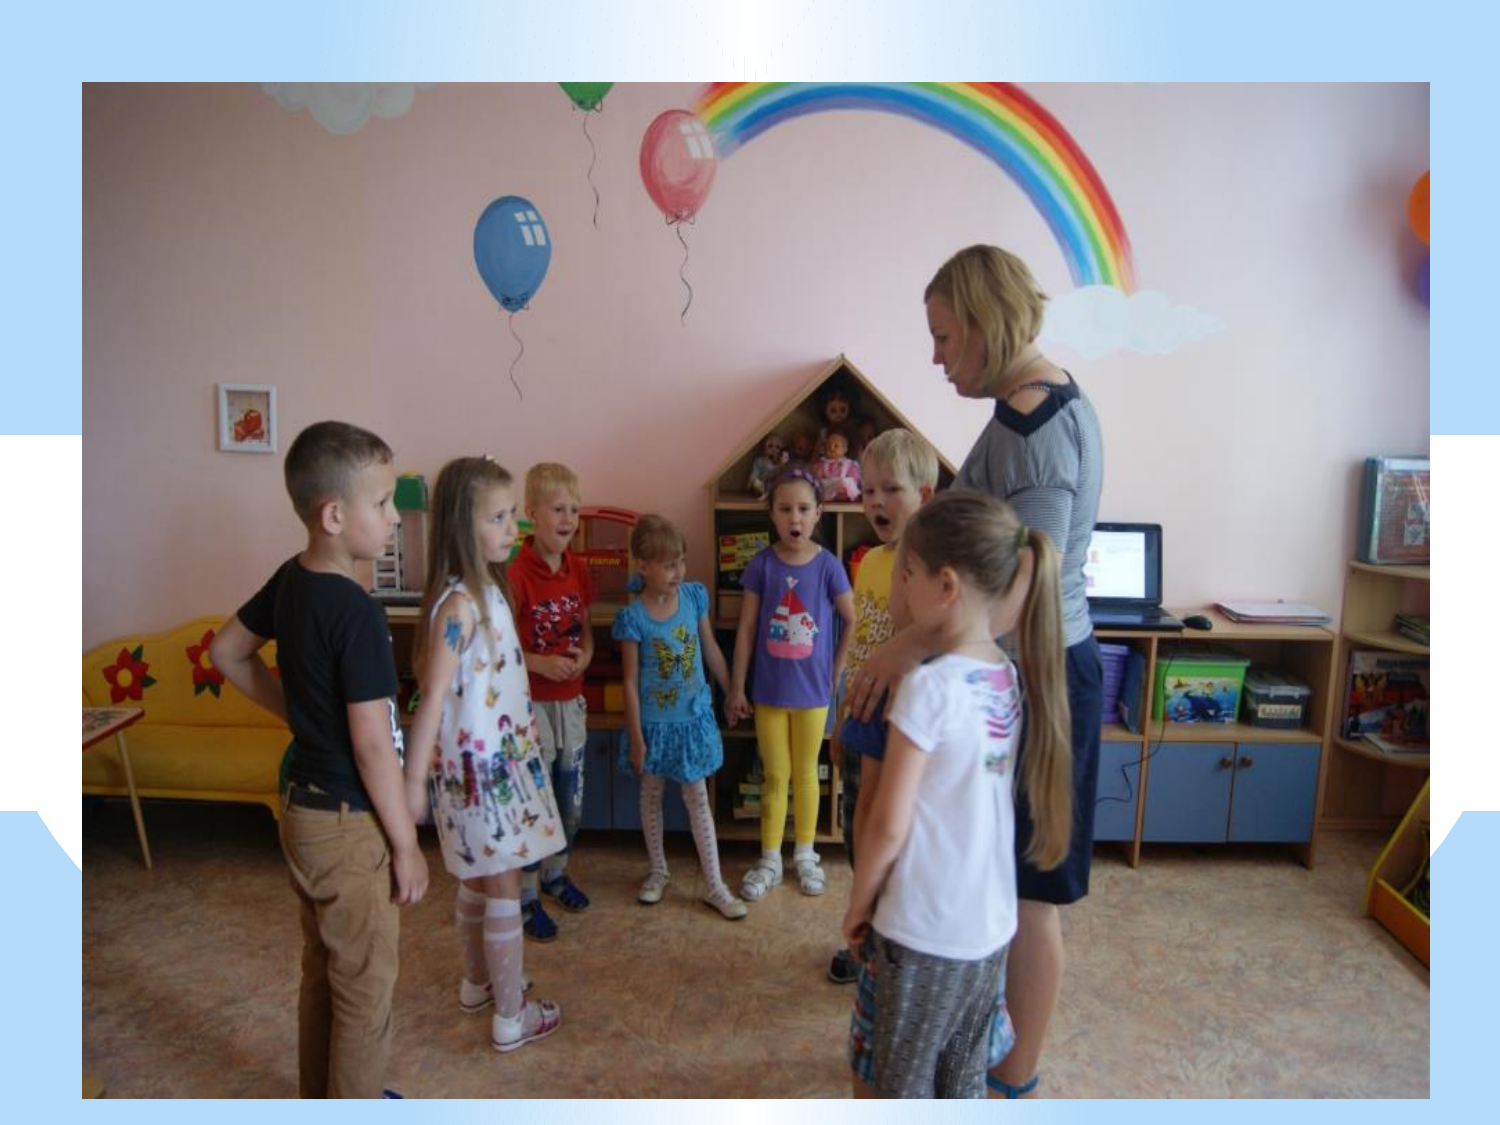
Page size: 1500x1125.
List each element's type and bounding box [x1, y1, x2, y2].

picture [82, 82, 1430, 1099]
